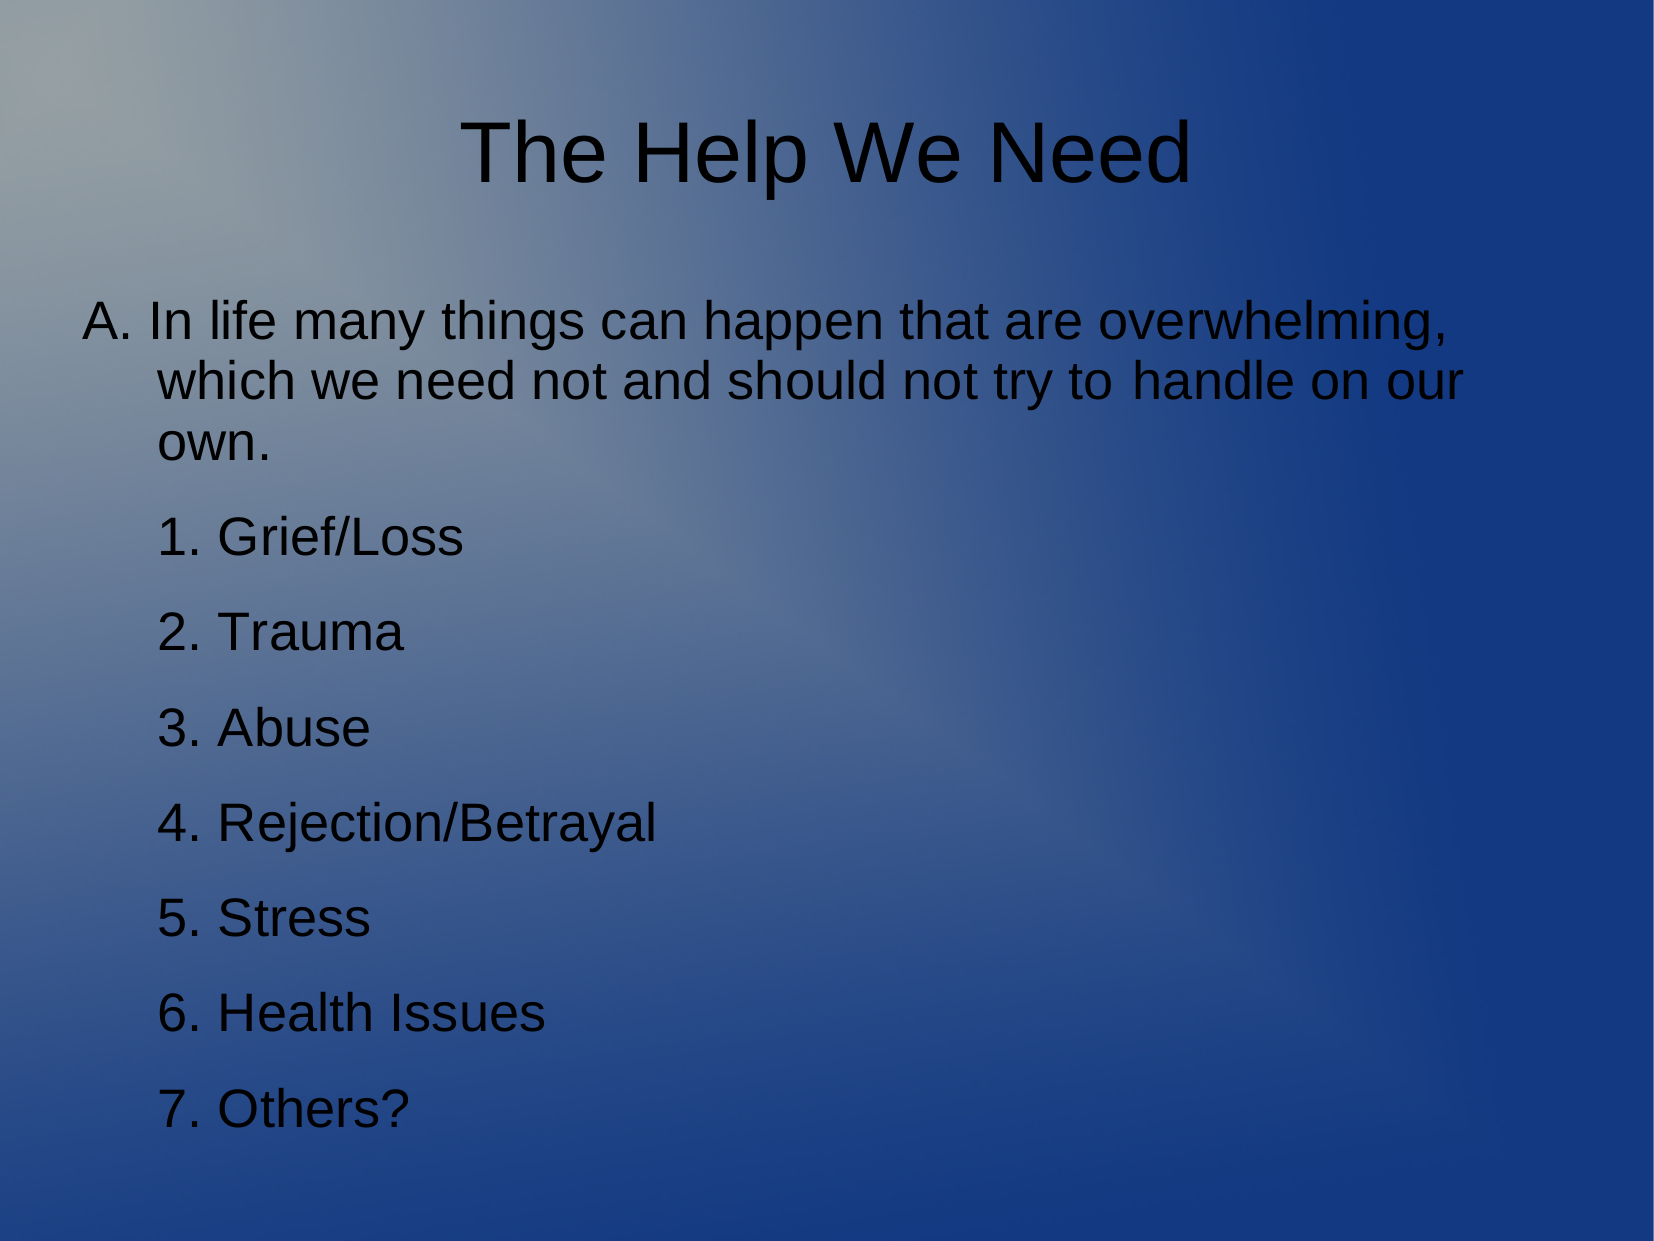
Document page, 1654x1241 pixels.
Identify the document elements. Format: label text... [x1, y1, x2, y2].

title The Help We Need [82, 49, 1571, 257]
picture [0, 0, 1654, 1241]
subtitle A. In life many things can happen that are overwhelming, which we need not and should not try to handle on our own. 1. Grief/Loss 2. Trauma 3. Abuse 4. Rejection/Betrayal 5. Stress 6. Health Issues 7. Others? [82, 290, 1571, 1241]
